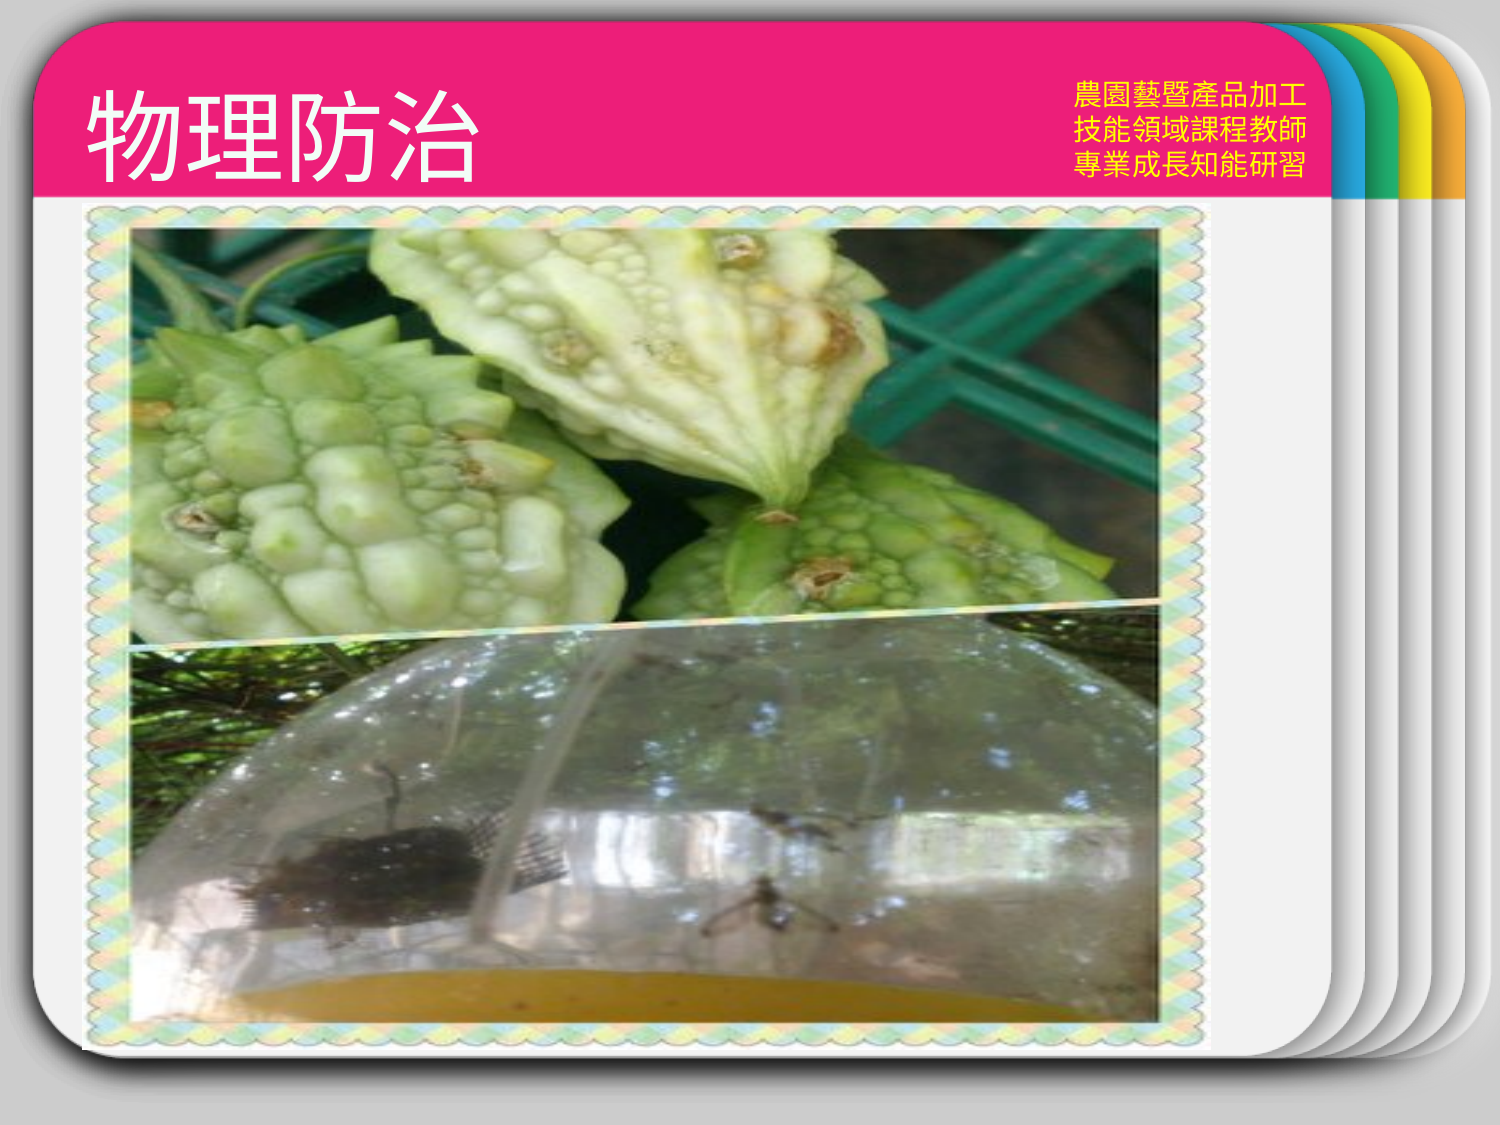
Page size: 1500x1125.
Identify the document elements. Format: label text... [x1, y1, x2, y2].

picture [0, 0, 1500, 1125]
text_box 物理防治 [70, 66, 1010, 204]
text_box 農園藝暨產品加工技能領域課程教師專業成長知能研習 [1058, 68, 1344, 190]
